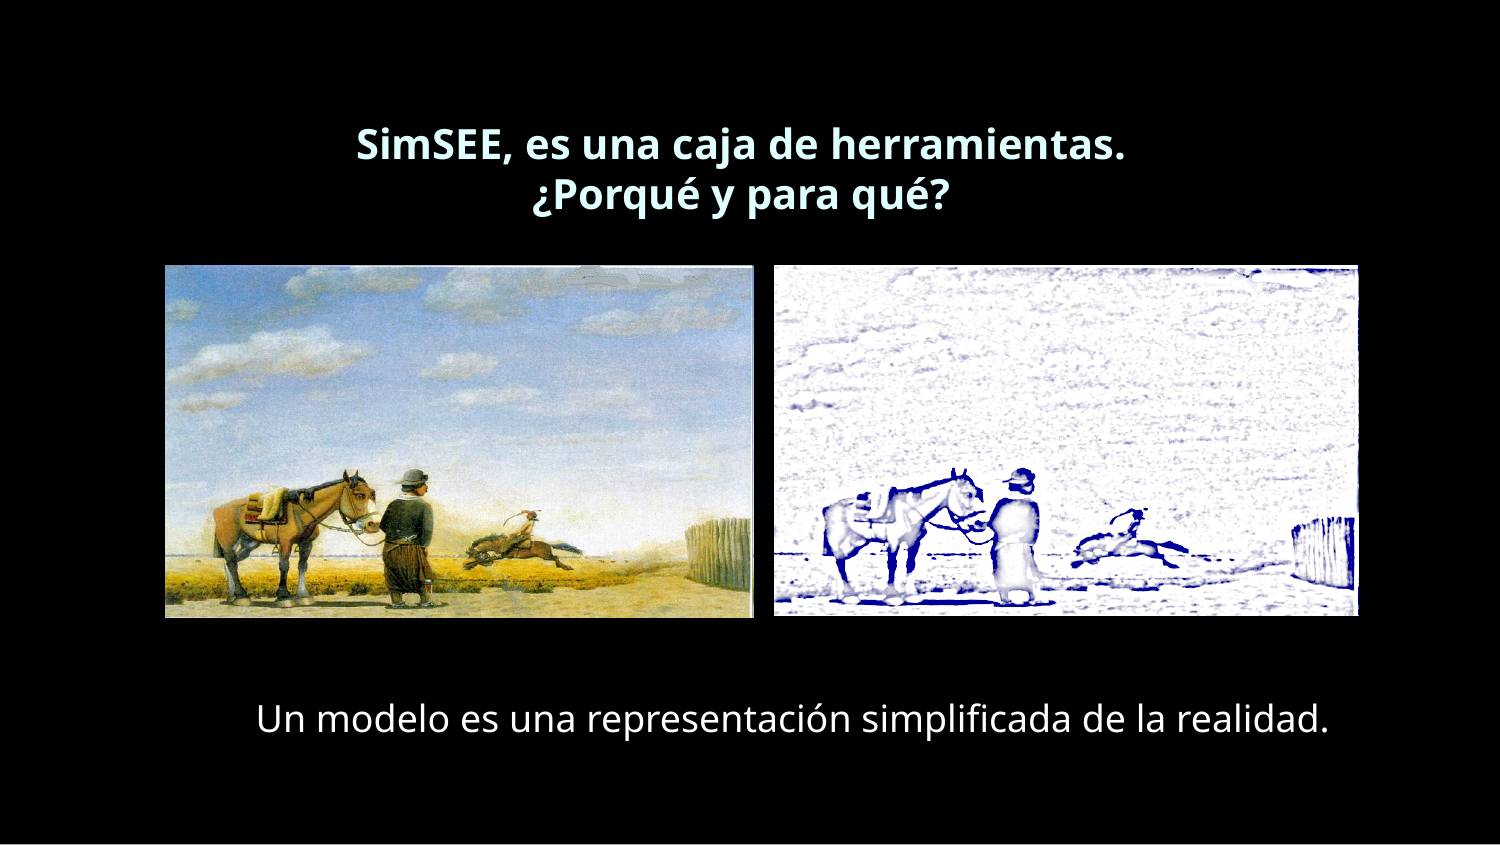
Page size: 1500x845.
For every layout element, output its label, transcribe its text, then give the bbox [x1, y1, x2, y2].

text_box [0, 0, 1500, 845]
text_box Un modelo es una representación simplificada de la realidad. [240, 684, 1412, 753]
title SimSEE, es una caja de herramientas. ¿Porqué y para qué? [335, 150, 1148, 226]
picture [774, 265, 1359, 616]
picture [165, 265, 754, 619]
